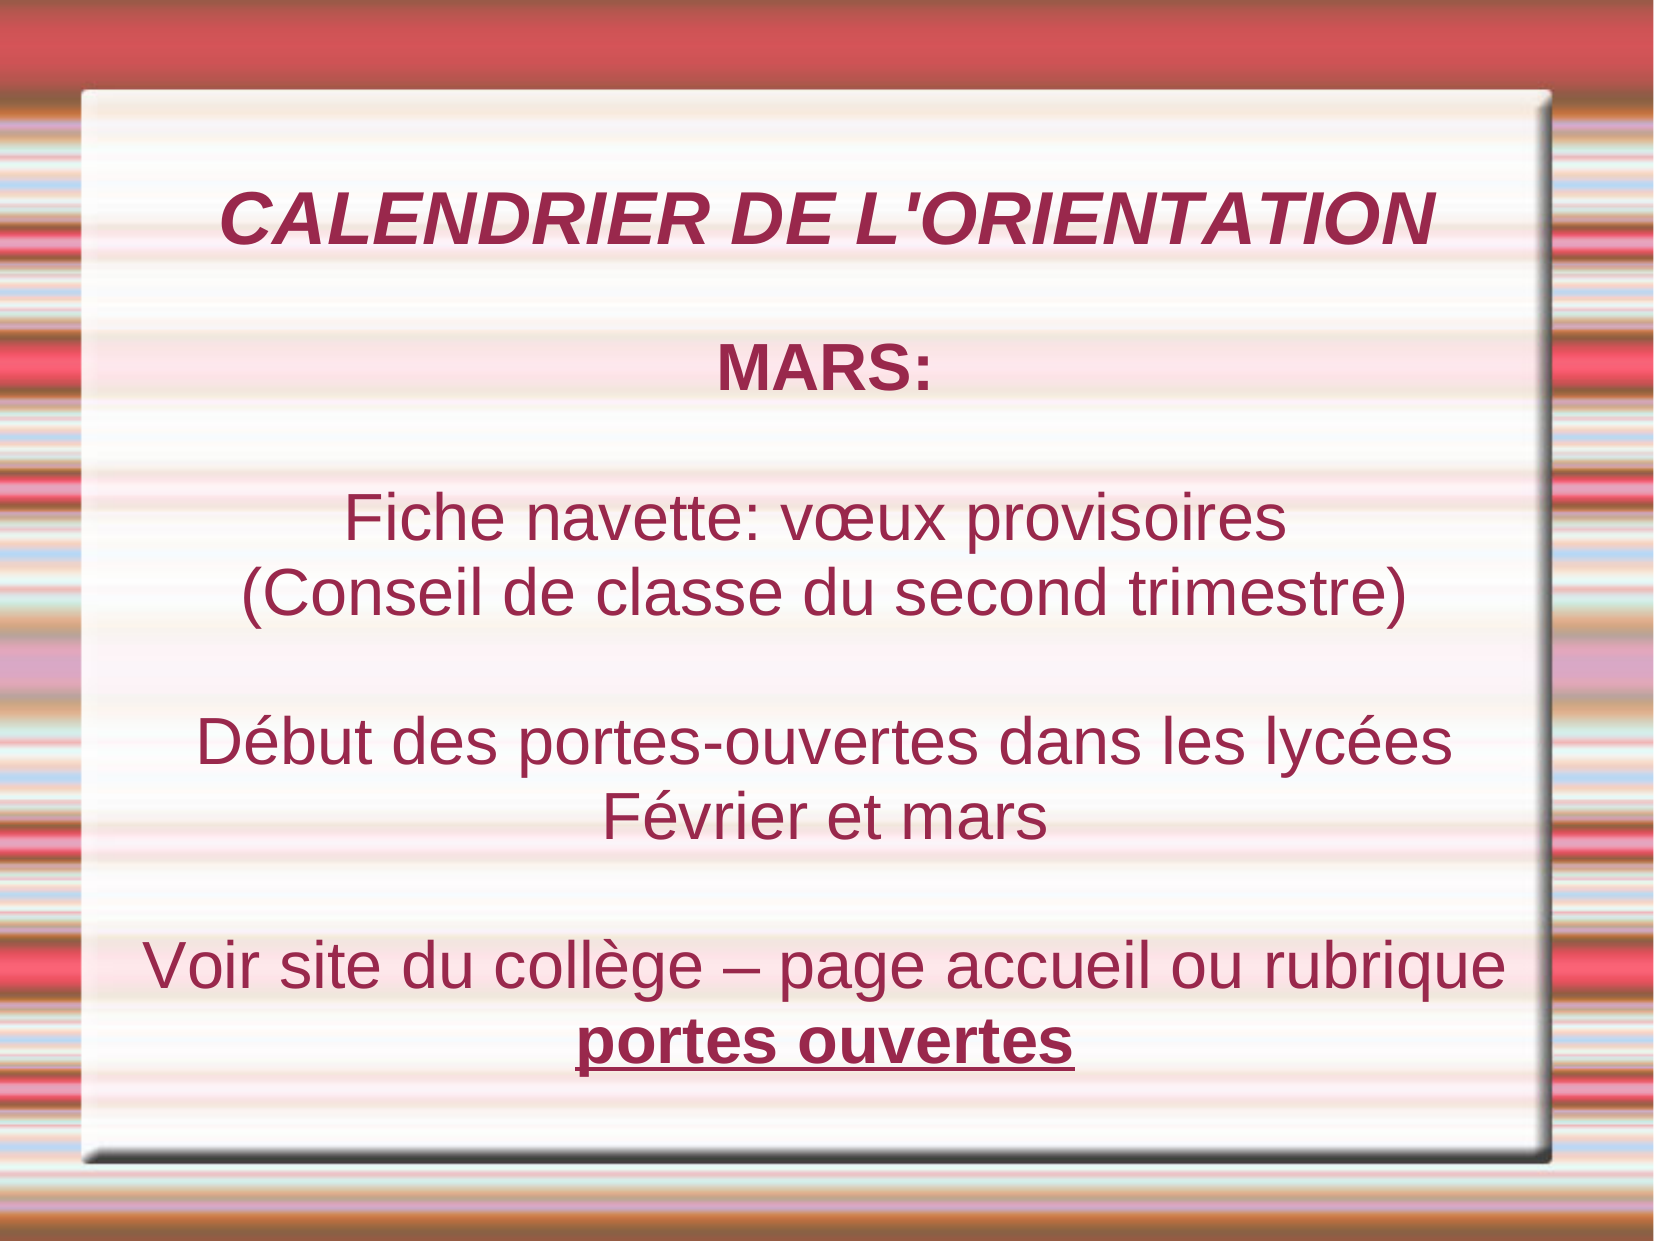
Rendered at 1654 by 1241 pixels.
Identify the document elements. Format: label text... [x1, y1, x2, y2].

picture [0, 0, 1654, 1241]
subtitle MARS: Fiche navette: vœux provisoires (Conseil de classe du second trimestre) Début des portes-ouvertes dans les lycées Février et mars Voir site du collège – page accueil ou rubrique portes ouvertes [134, 330, 1516, 1153]
title CALENDRIER DE L'ORIENTATION [121, 122, 1534, 315]
